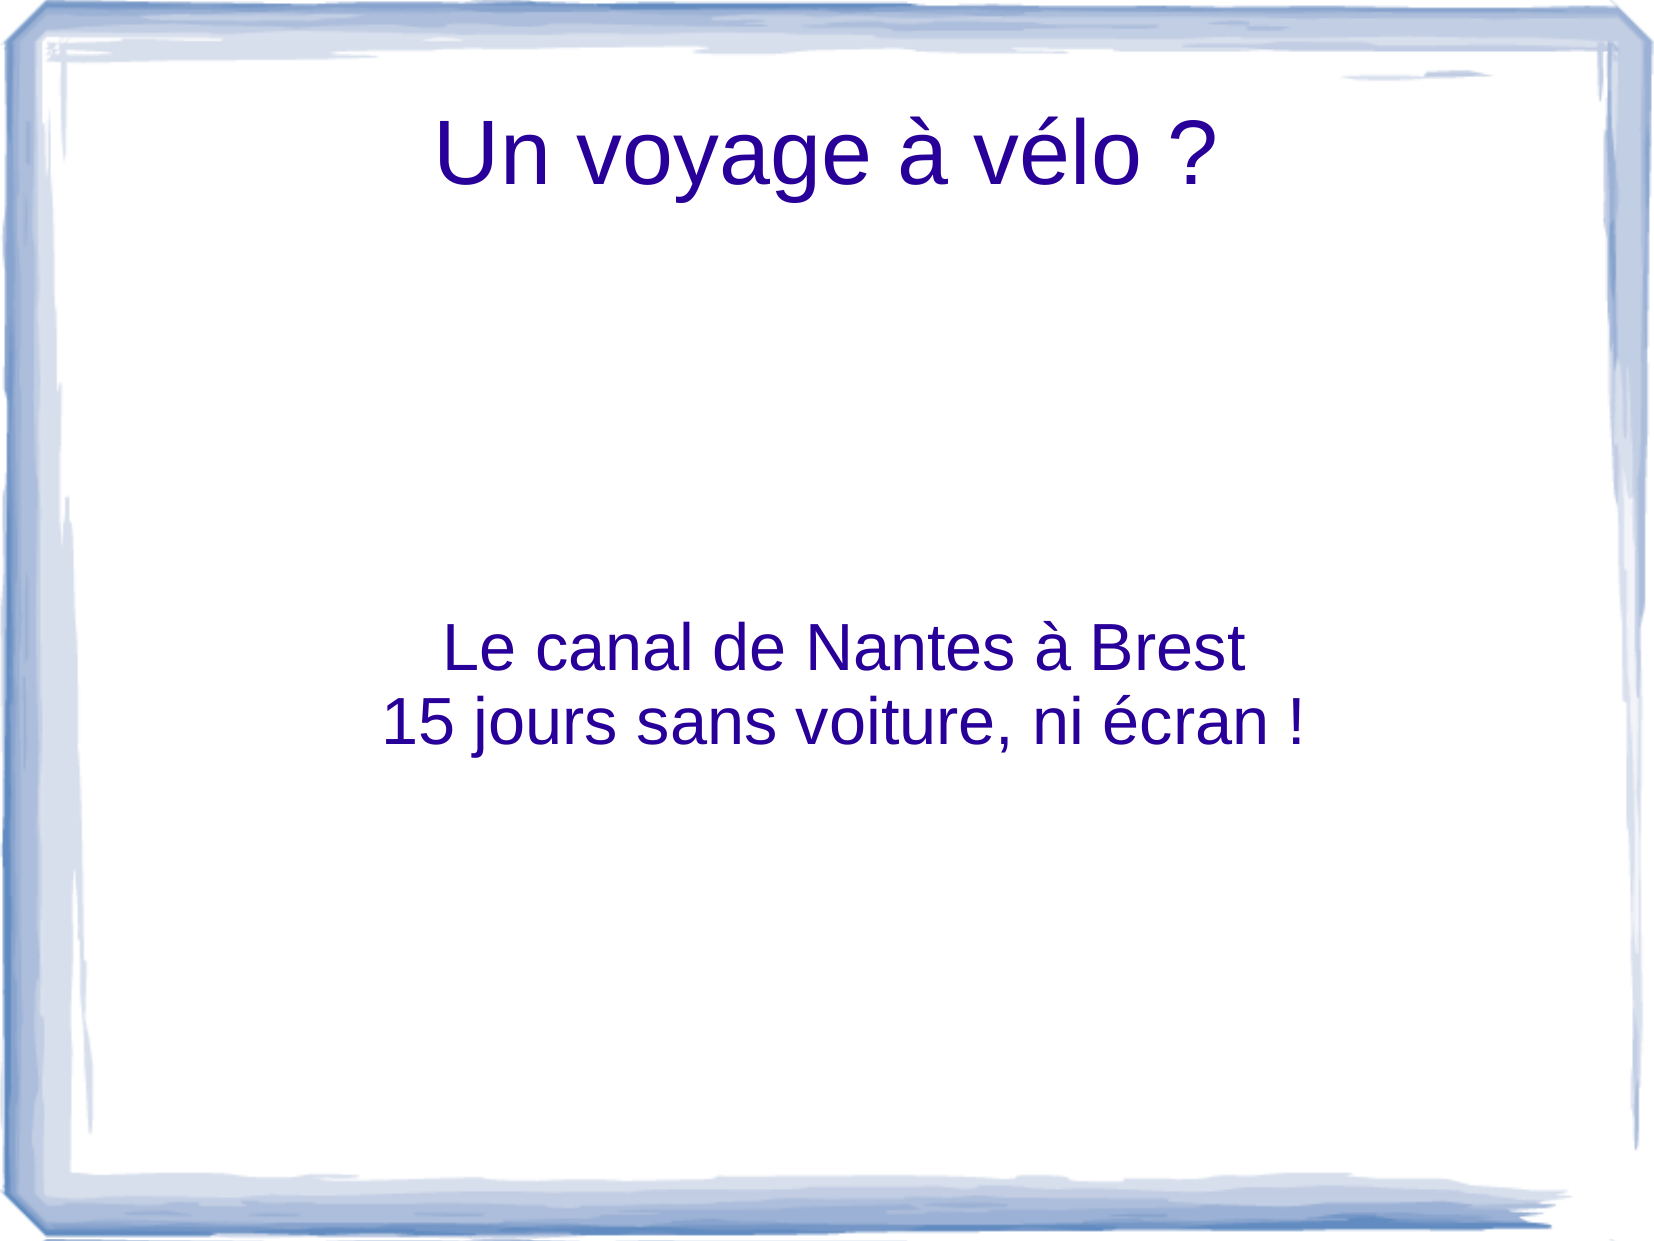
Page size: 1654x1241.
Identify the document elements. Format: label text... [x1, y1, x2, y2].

picture [0, 0, 1654, 1241]
title Un voyage à vélo ? [82, 49, 1571, 257]
subtitle Le canal de Nantes à Brest 15 jours sans voiture, ni écran ! [118, 324, 1571, 1045]
